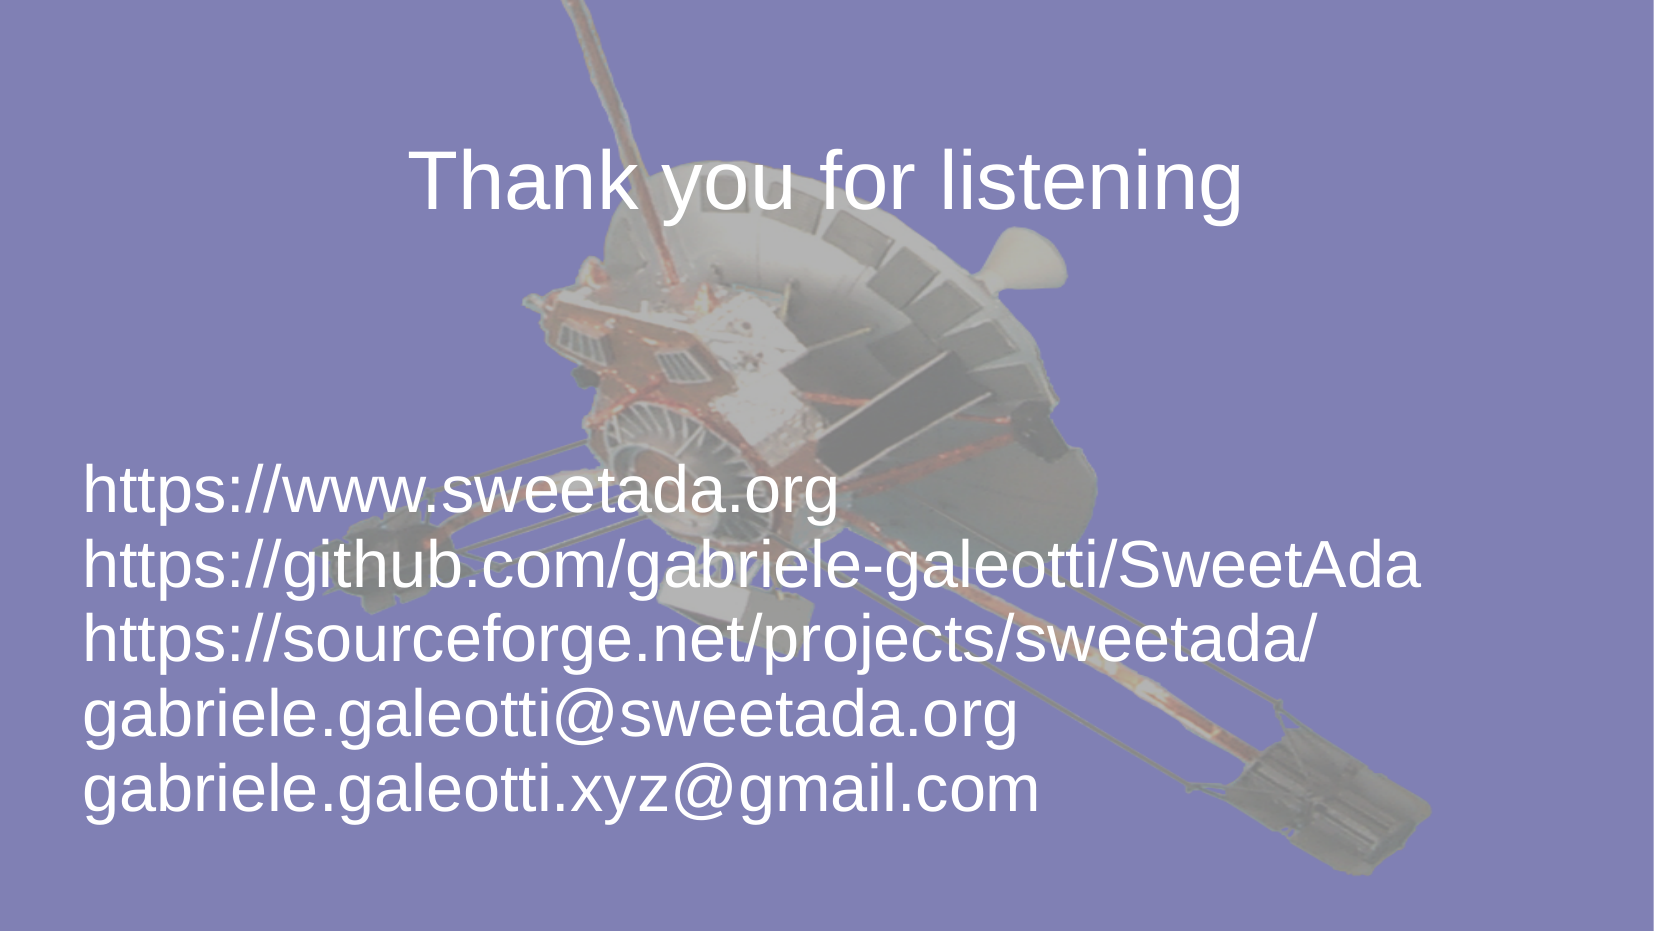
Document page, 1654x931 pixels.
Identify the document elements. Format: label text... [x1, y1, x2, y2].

subtitle Thank you for listening https://www.sweetada.org https://github.com/gabriele-galeotti/SweetAda https://sourceforge.net/projects/sweetada/ gabriele.galeotti@sweetada.org gabriele.galeotti.xyz@gmail.com [82, 75, 1571, 886]
picture [0, 0, 1654, 931]
